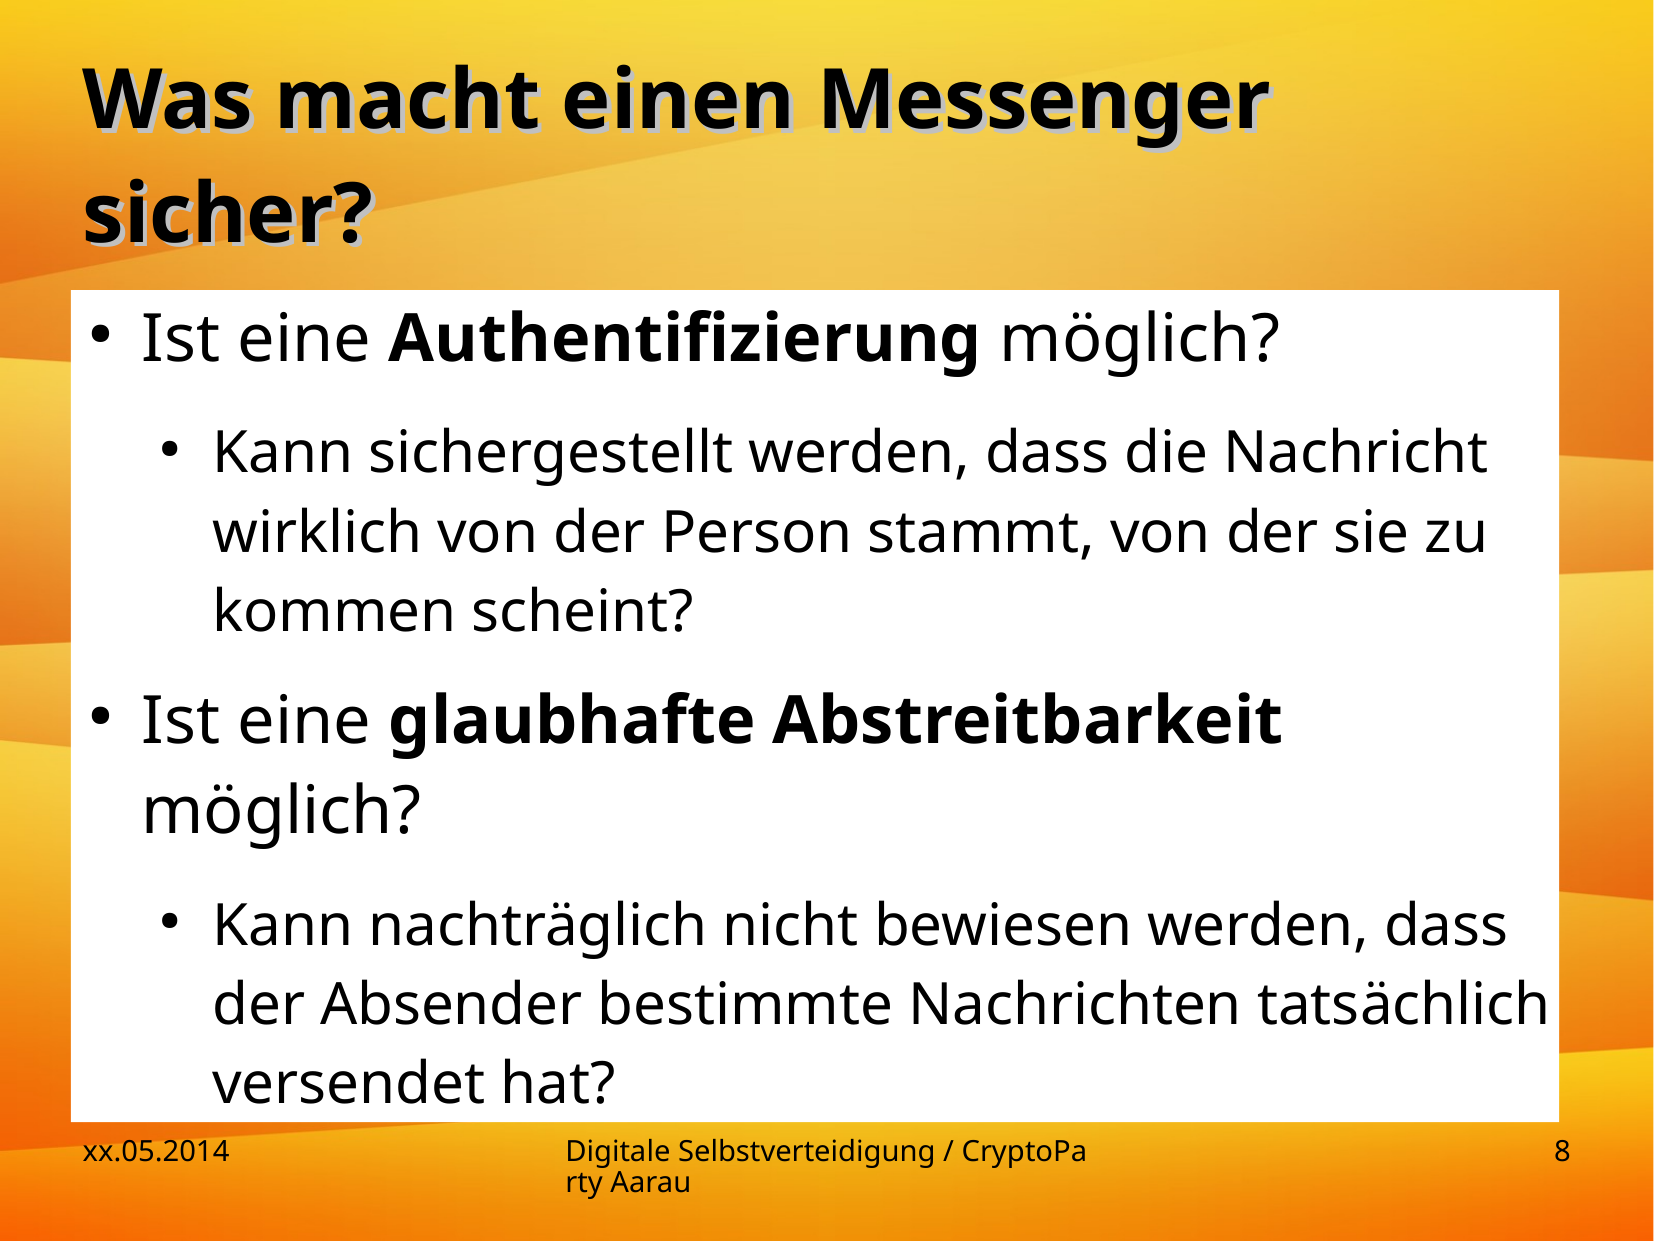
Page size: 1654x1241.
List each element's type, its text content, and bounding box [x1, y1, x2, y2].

list Ist eine Authentifizierung möglich? Kann sichergestellt werden, dass die Nachricht wirklich von der Person stammt, von der sie zu kommen scheint? Ist eine glaubhafte Abstreitbarkeit möglich? Kann nachträglich nicht bewiesen werden, dass der Absender bestimmte Nachrichten tatsächlich versendet hat? [70, 290, 1560, 1123]
picture [0, 0, 1654, 1241]
title Was macht einen Messenger sicher? [82, 49, 1571, 257]
